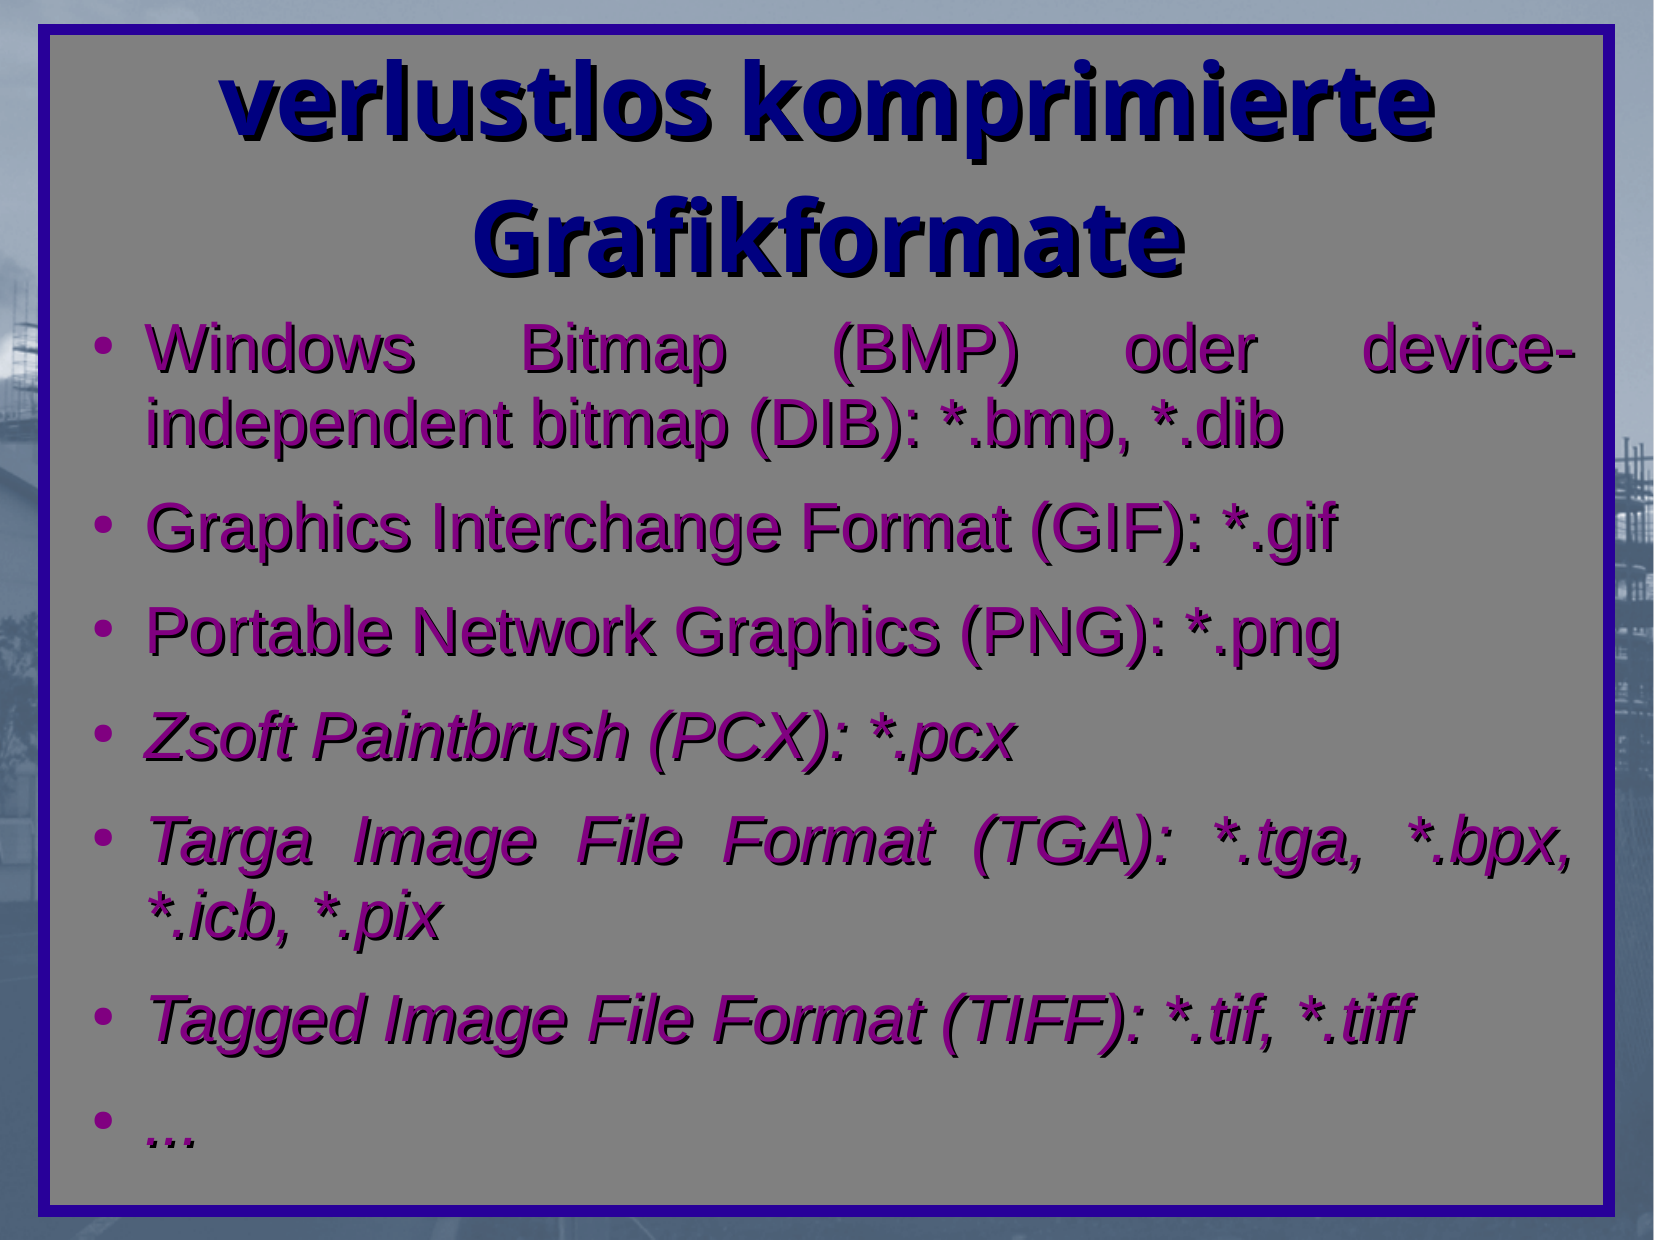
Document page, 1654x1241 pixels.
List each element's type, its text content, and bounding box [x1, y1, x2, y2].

list Windows Bitmap (BMP) oder device-independent bitmap (DIB): *.bmp, *.dib Graphics Interchange Format (GIF): *.gif Portable Network Graphics (PNG): *.png Zsoft Paintbrush (PCX): *.pcx Targa Image File Format (TGA): *.tga, *.bpx, *.icb, *.pix Tagged Image File Format (TIFF): *.tif, *.tiff ... [73, 310, 1577, 1161]
picture [0, 0, 1654, 1240]
title verlustlos komprimierte Grafikformate [82, 49, 1571, 281]
